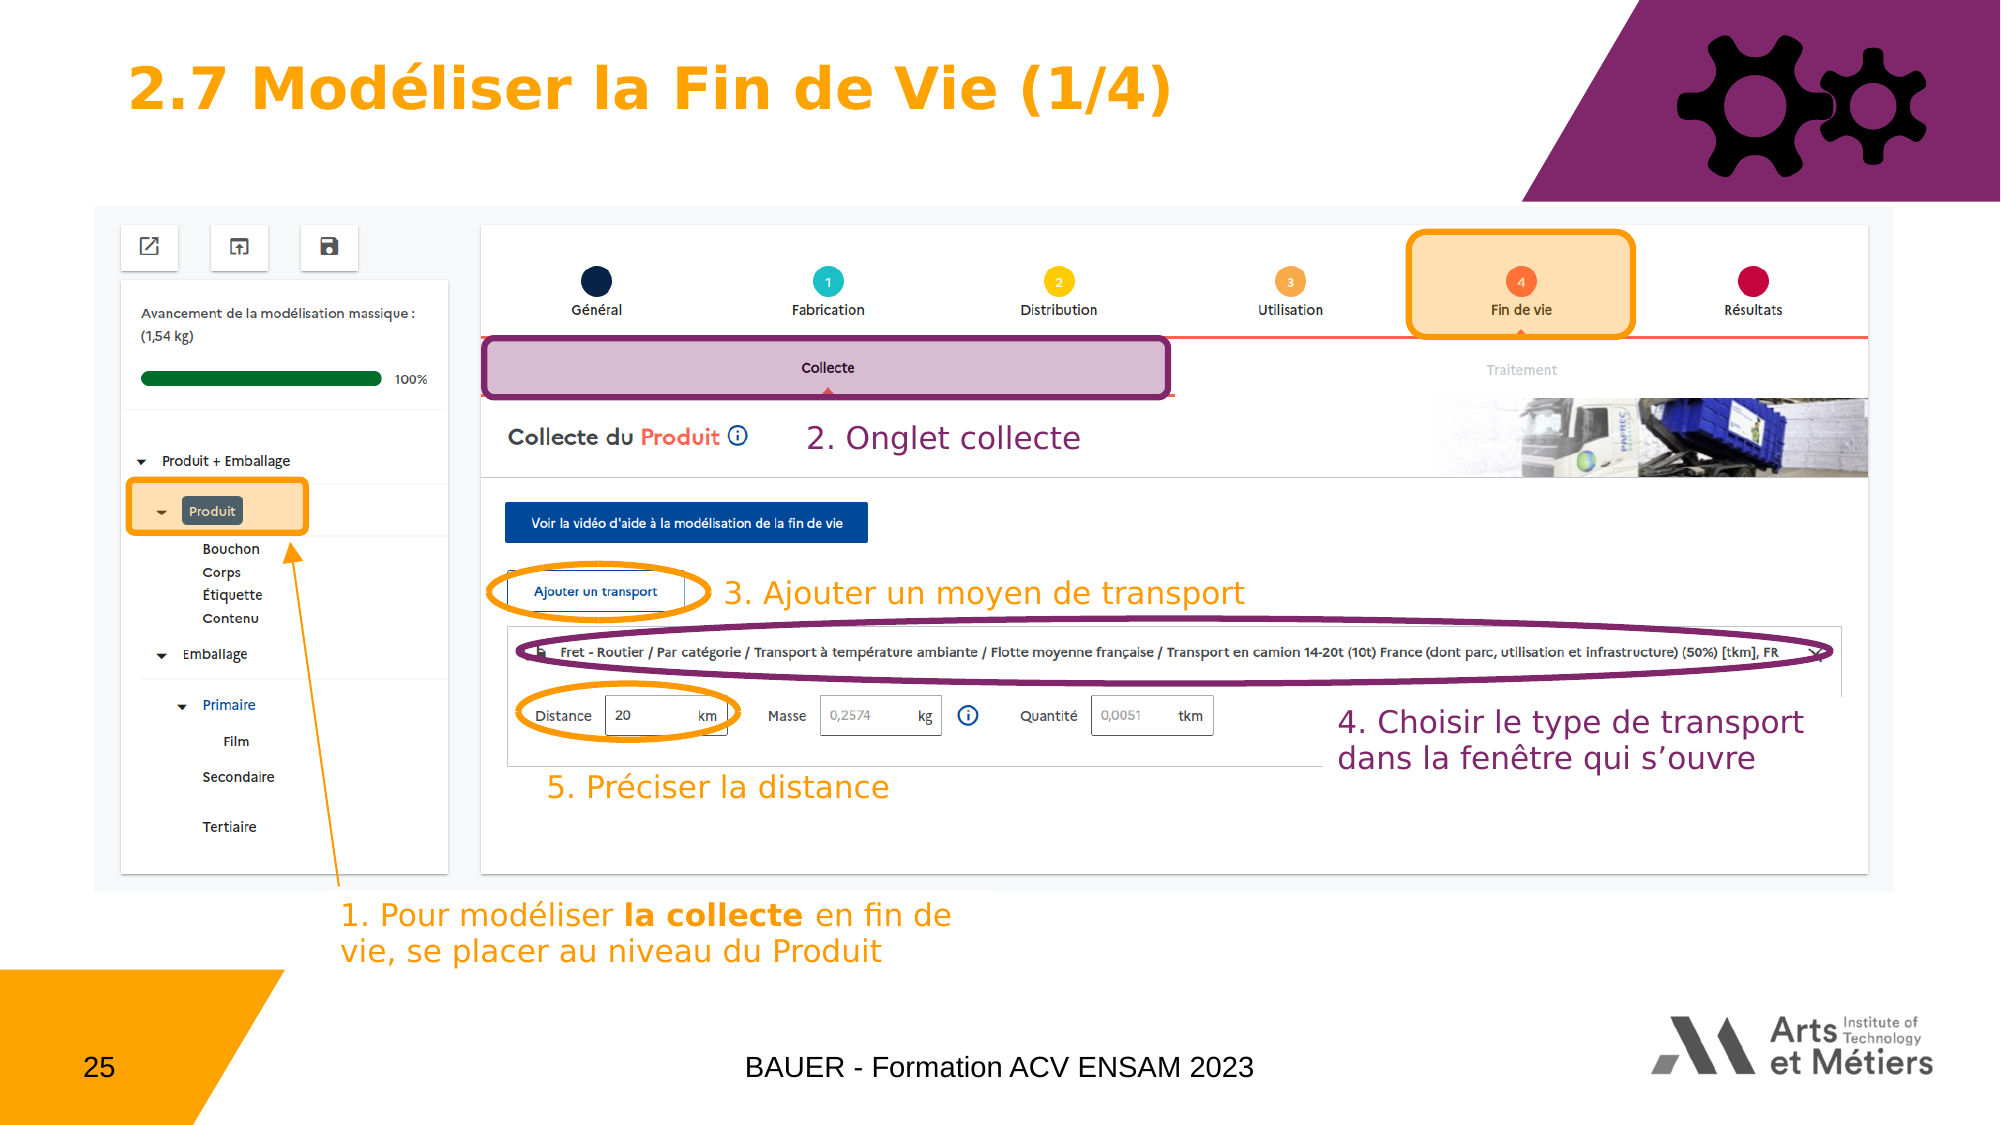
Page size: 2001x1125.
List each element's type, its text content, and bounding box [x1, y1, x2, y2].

text_box 5. Préciser la distance [531, 761, 1158, 820]
picture [1677, 35, 1927, 178]
text_box [1408, 231, 1634, 337]
text_box [128, 479, 306, 533]
picture [94, 206, 1895, 892]
text_box [484, 338, 1169, 398]
text_box 3. Ajouter un moyen de transport [708, 568, 1335, 625]
text_box 4. Choisir le type de transport dans la fenêtre qui s’ouvre [1322, 696, 1868, 785]
title 2.7 Modéliser la Fin de Vie (1/4) [112, 51, 1512, 166]
picture [1631, 997, 1952, 1093]
text_box 2. Onglet collecte [791, 413, 1400, 465]
text_box 3. Ajouter un moyen de transport [886, 622, 1335, 626]
text_box 1. Pour modéliser la collecte en fin de vie, se placer au niveau du Produit [325, 890, 993, 1014]
